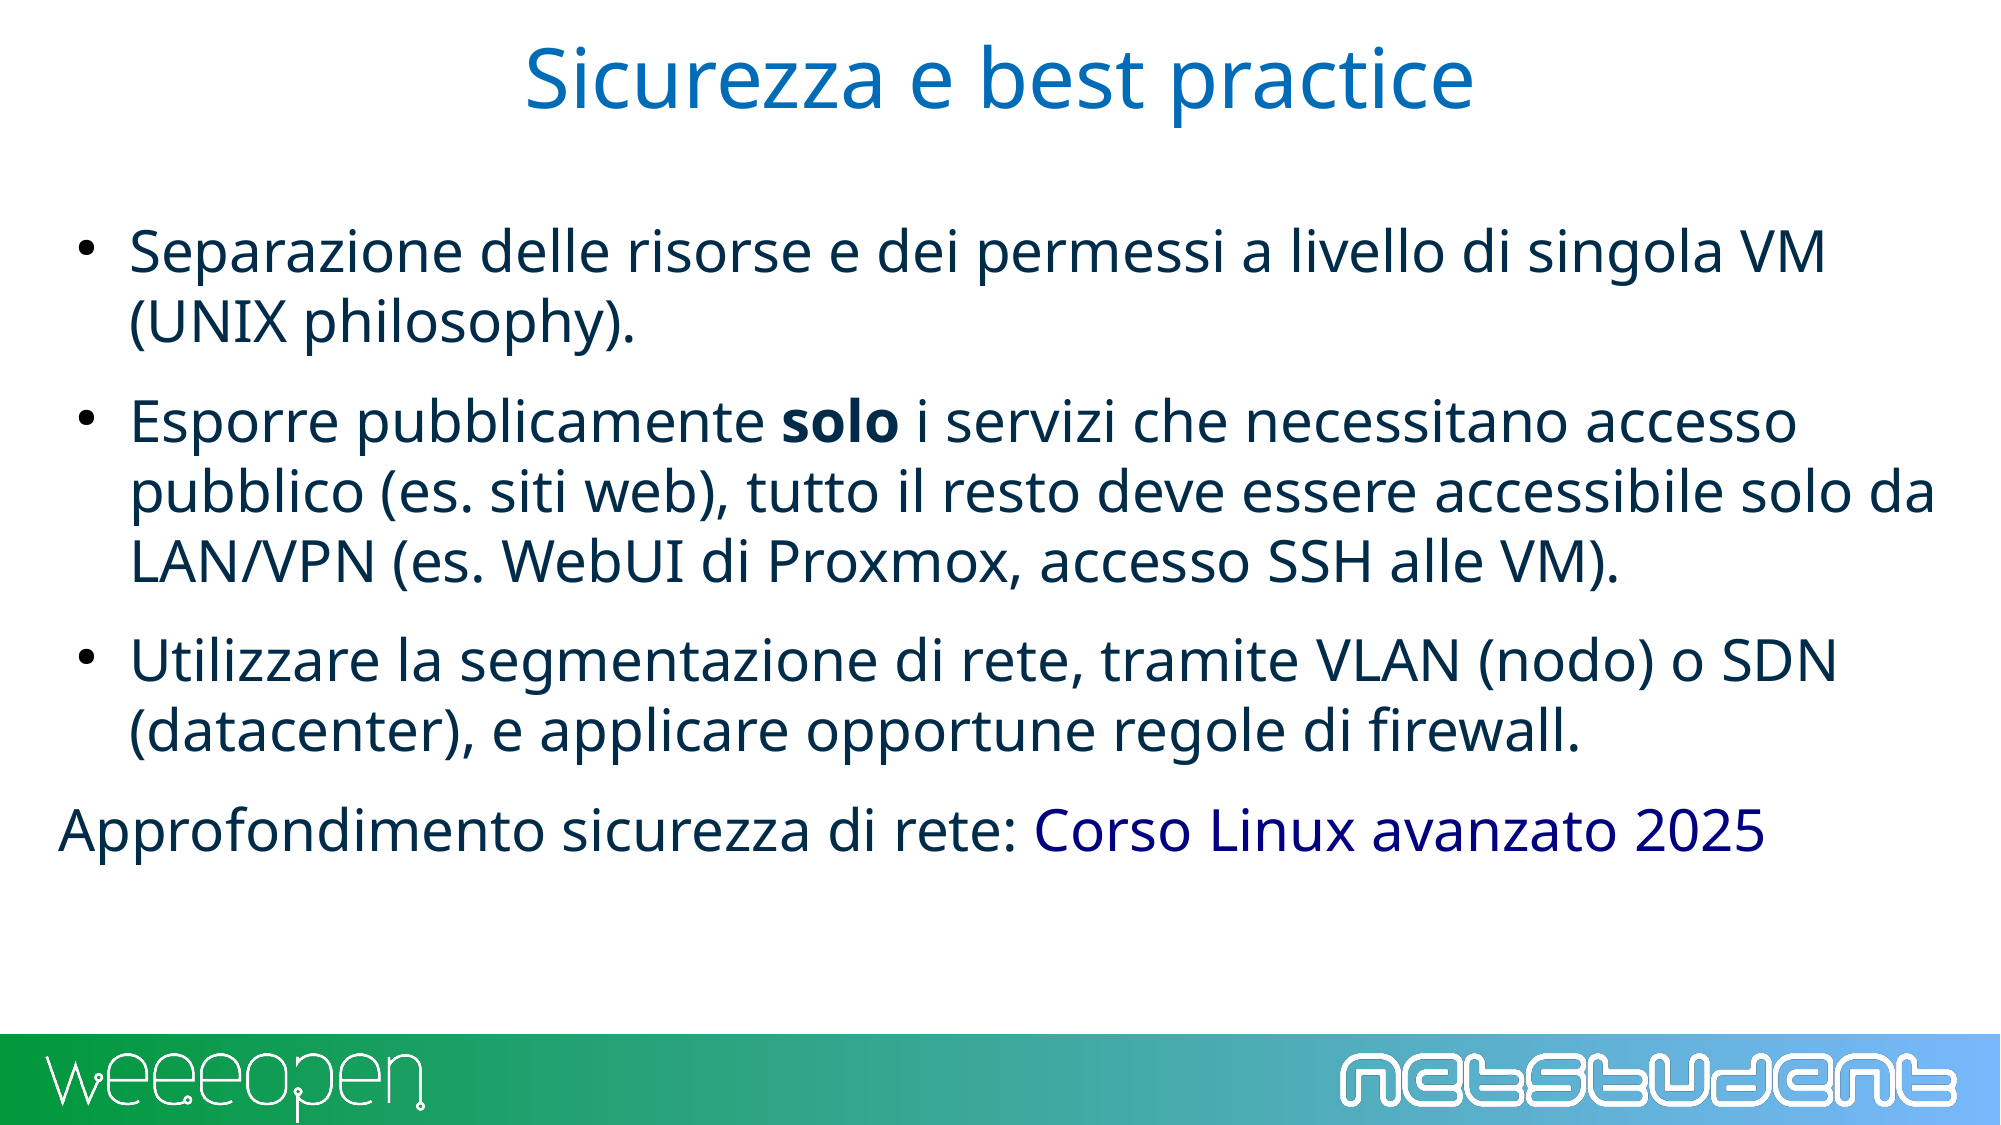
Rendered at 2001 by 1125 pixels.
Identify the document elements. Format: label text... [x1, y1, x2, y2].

picture [1340, 1053, 1957, 1107]
list Separazione delle risorse e dei permessi a livello di singola VM (UNIX philosophy). Esporre pubblicamente solo i servizi che necessitano accesso pubblico (es. siti web), tutto il resto deve essere accessibile solo da LAN/VPN (es. WebUI di Proxmox, accesso SSH alle VM). Utilizzare la segmentazione di rete, tramite VLAN (nodo) o SDN (datacenter), e applicare opportune regole di firewall. Approfondimento sicurezza di rete: Corso Linux avanzato 2025 [43, 206, 1959, 916]
picture [45, 1053, 425, 1123]
title Sicurezza e best practice [43, 29, 1959, 206]
